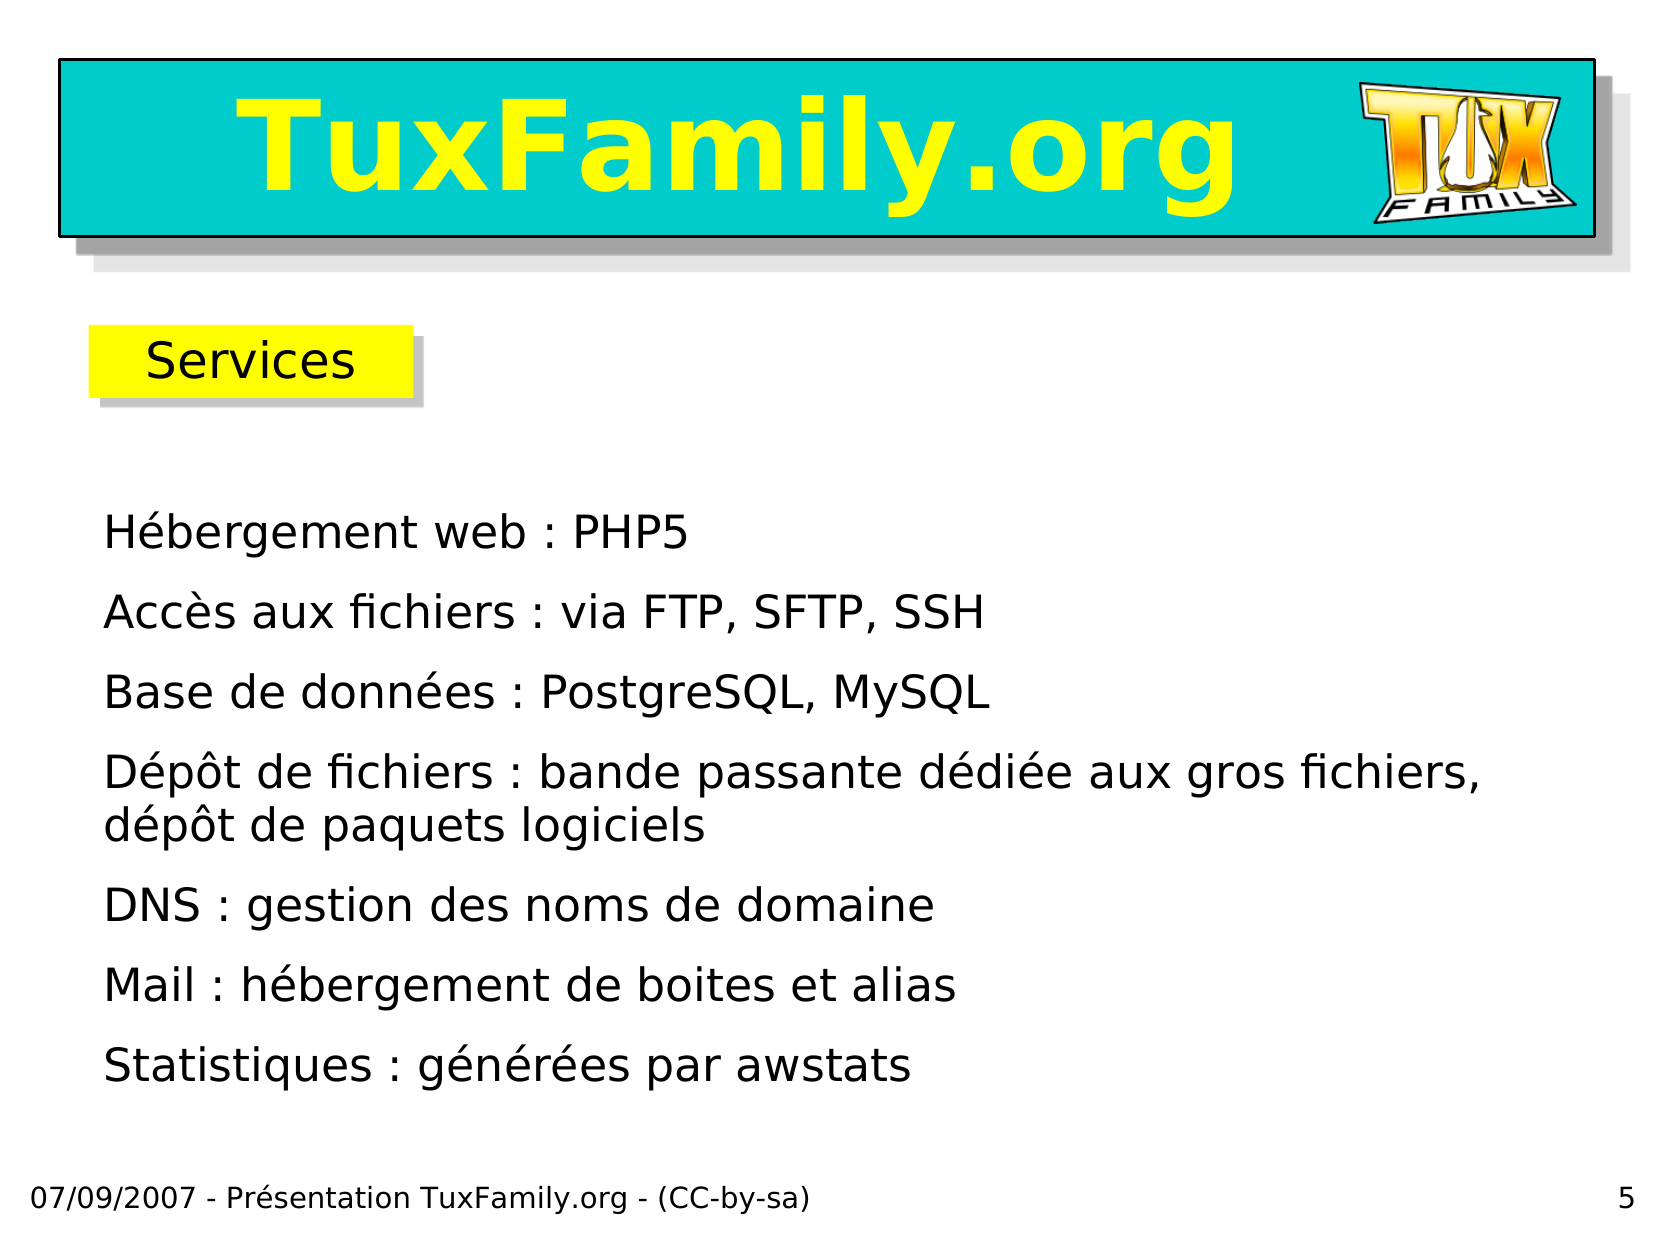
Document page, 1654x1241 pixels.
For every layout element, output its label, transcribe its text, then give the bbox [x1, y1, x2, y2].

picture [1359, 82, 1577, 224]
text_box Services [88, 324, 414, 398]
text_box Hébergement web : PHP5 Accès aux fichiers : via FTP, SFTP, SSH Base de données : PostgreSQL, MySQL Dépôt de fichiers : bande passante dédiée aux gros fichiers, dépôt de paquets logiciels DNS : gestion des noms de domaine Mail : hébergement de boites et alias Statistiques : générées par awstats [88, 472, 1553, 1074]
